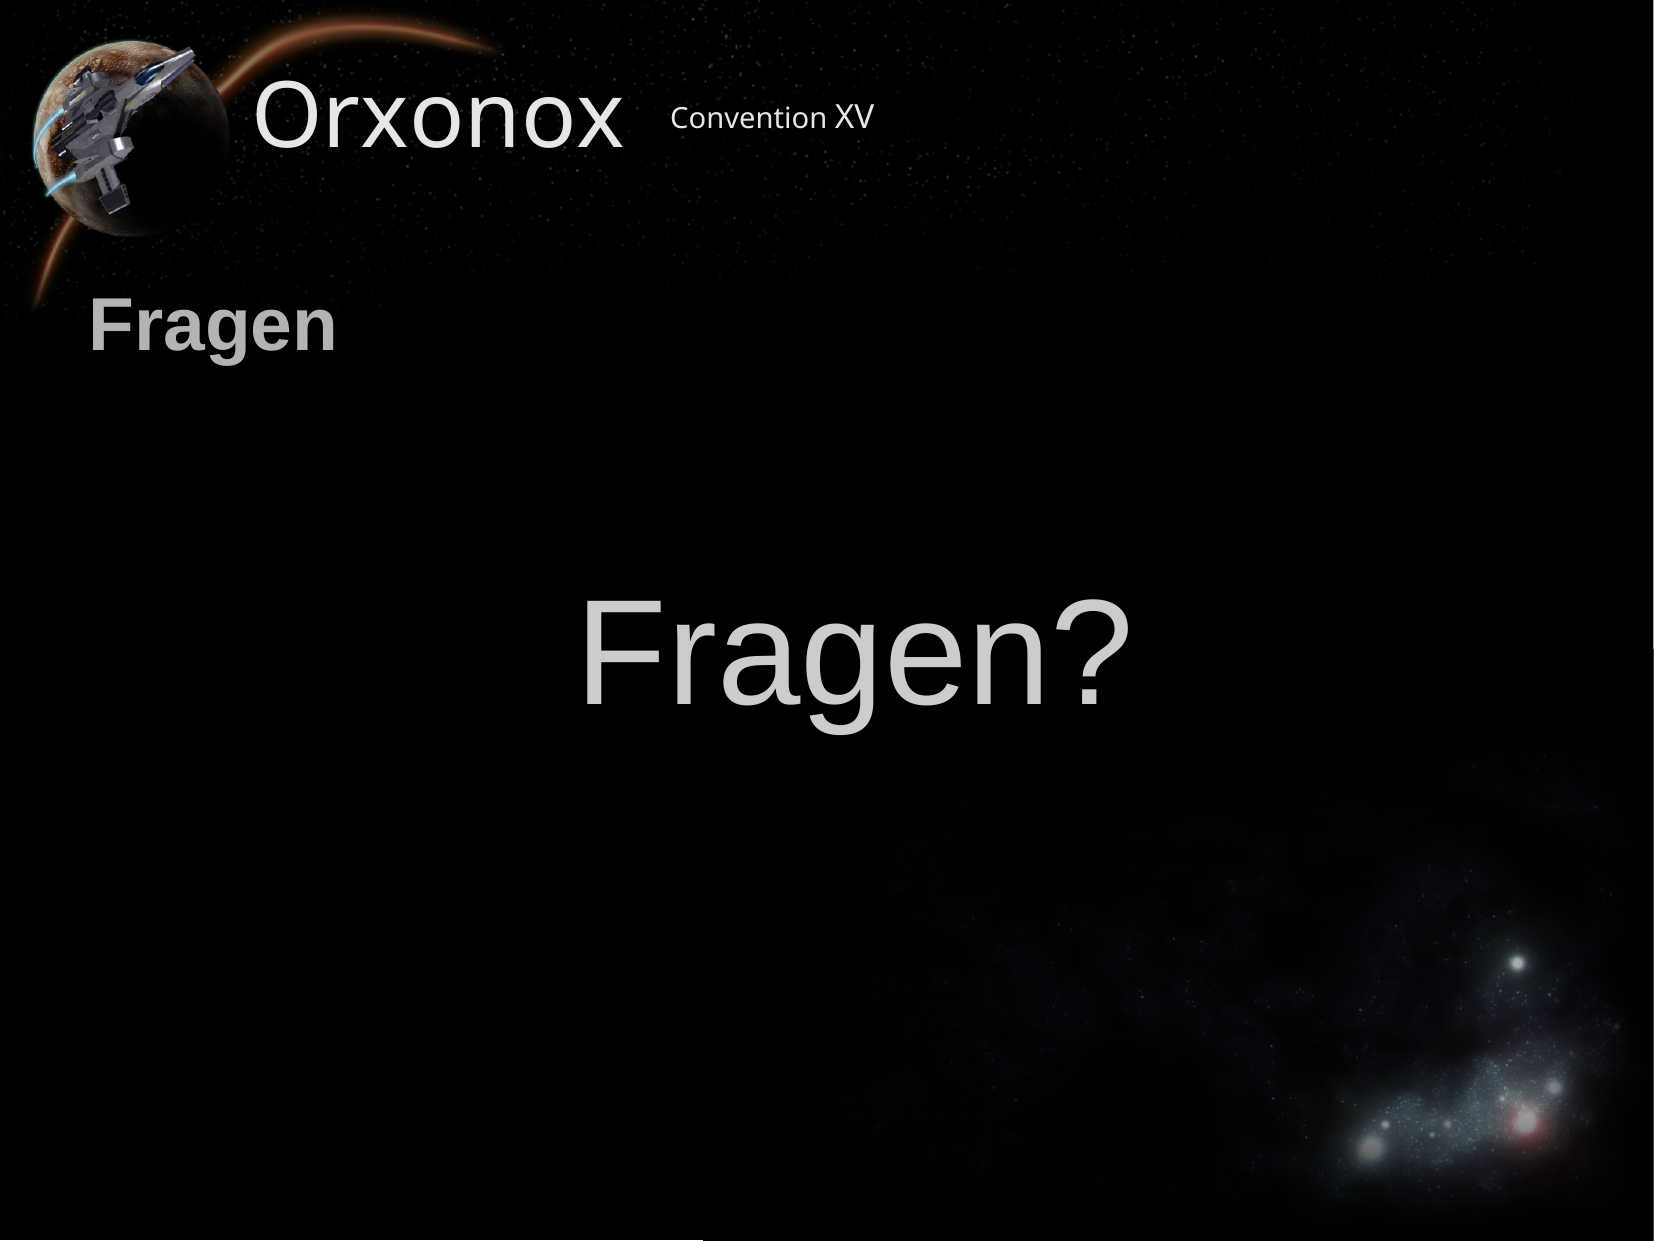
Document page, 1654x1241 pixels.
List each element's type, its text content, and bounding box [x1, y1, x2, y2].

picture [703, 649, 1654, 1241]
picture [0, 0, 1607, 443]
title Fragen [88, 265, 1577, 384]
text_box Fragen? [561, 561, 1150, 744]
